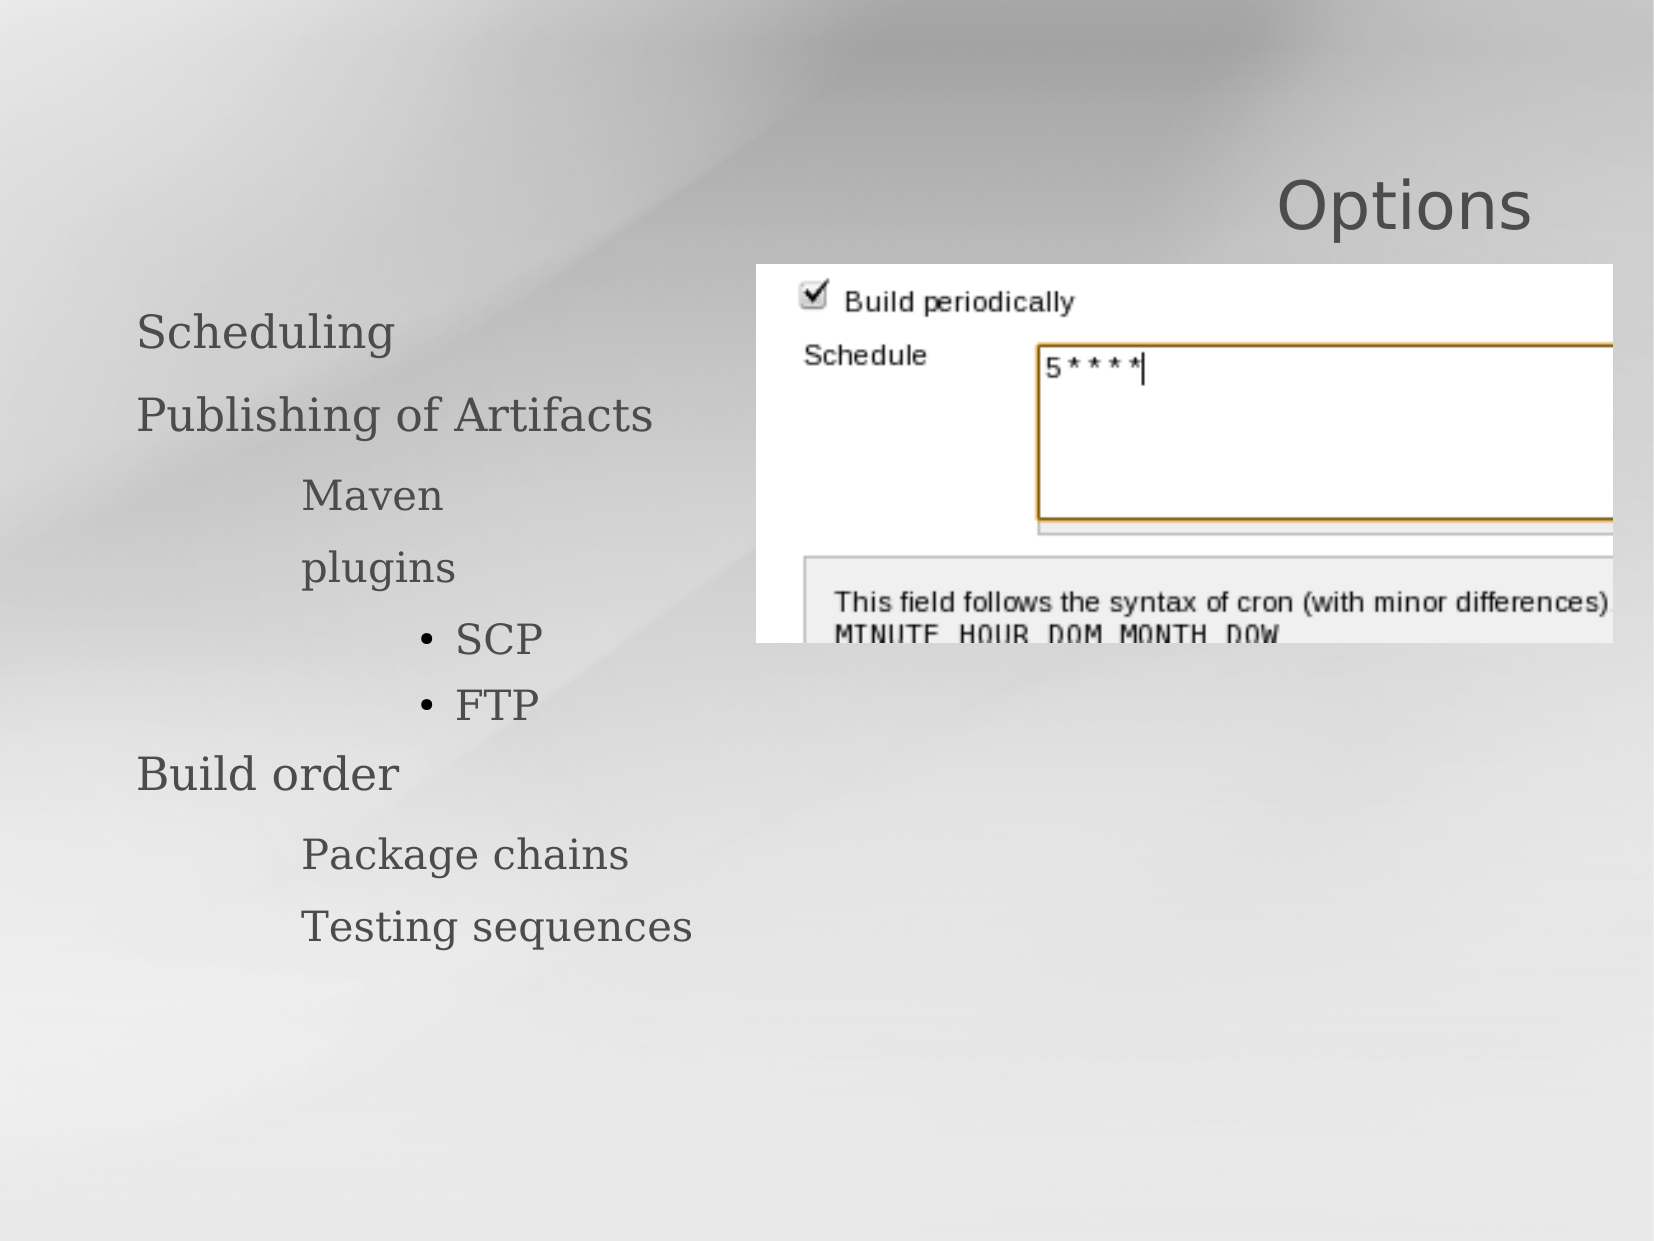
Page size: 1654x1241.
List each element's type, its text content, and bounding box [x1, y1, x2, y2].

list Scheduling Publishing of Artifacts Maven plugins SCP FTP Build order Package chains Testing sequences [65, 305, 860, 952]
title Options [121, 110, 1534, 303]
picture [0, 0, 1654, 1241]
